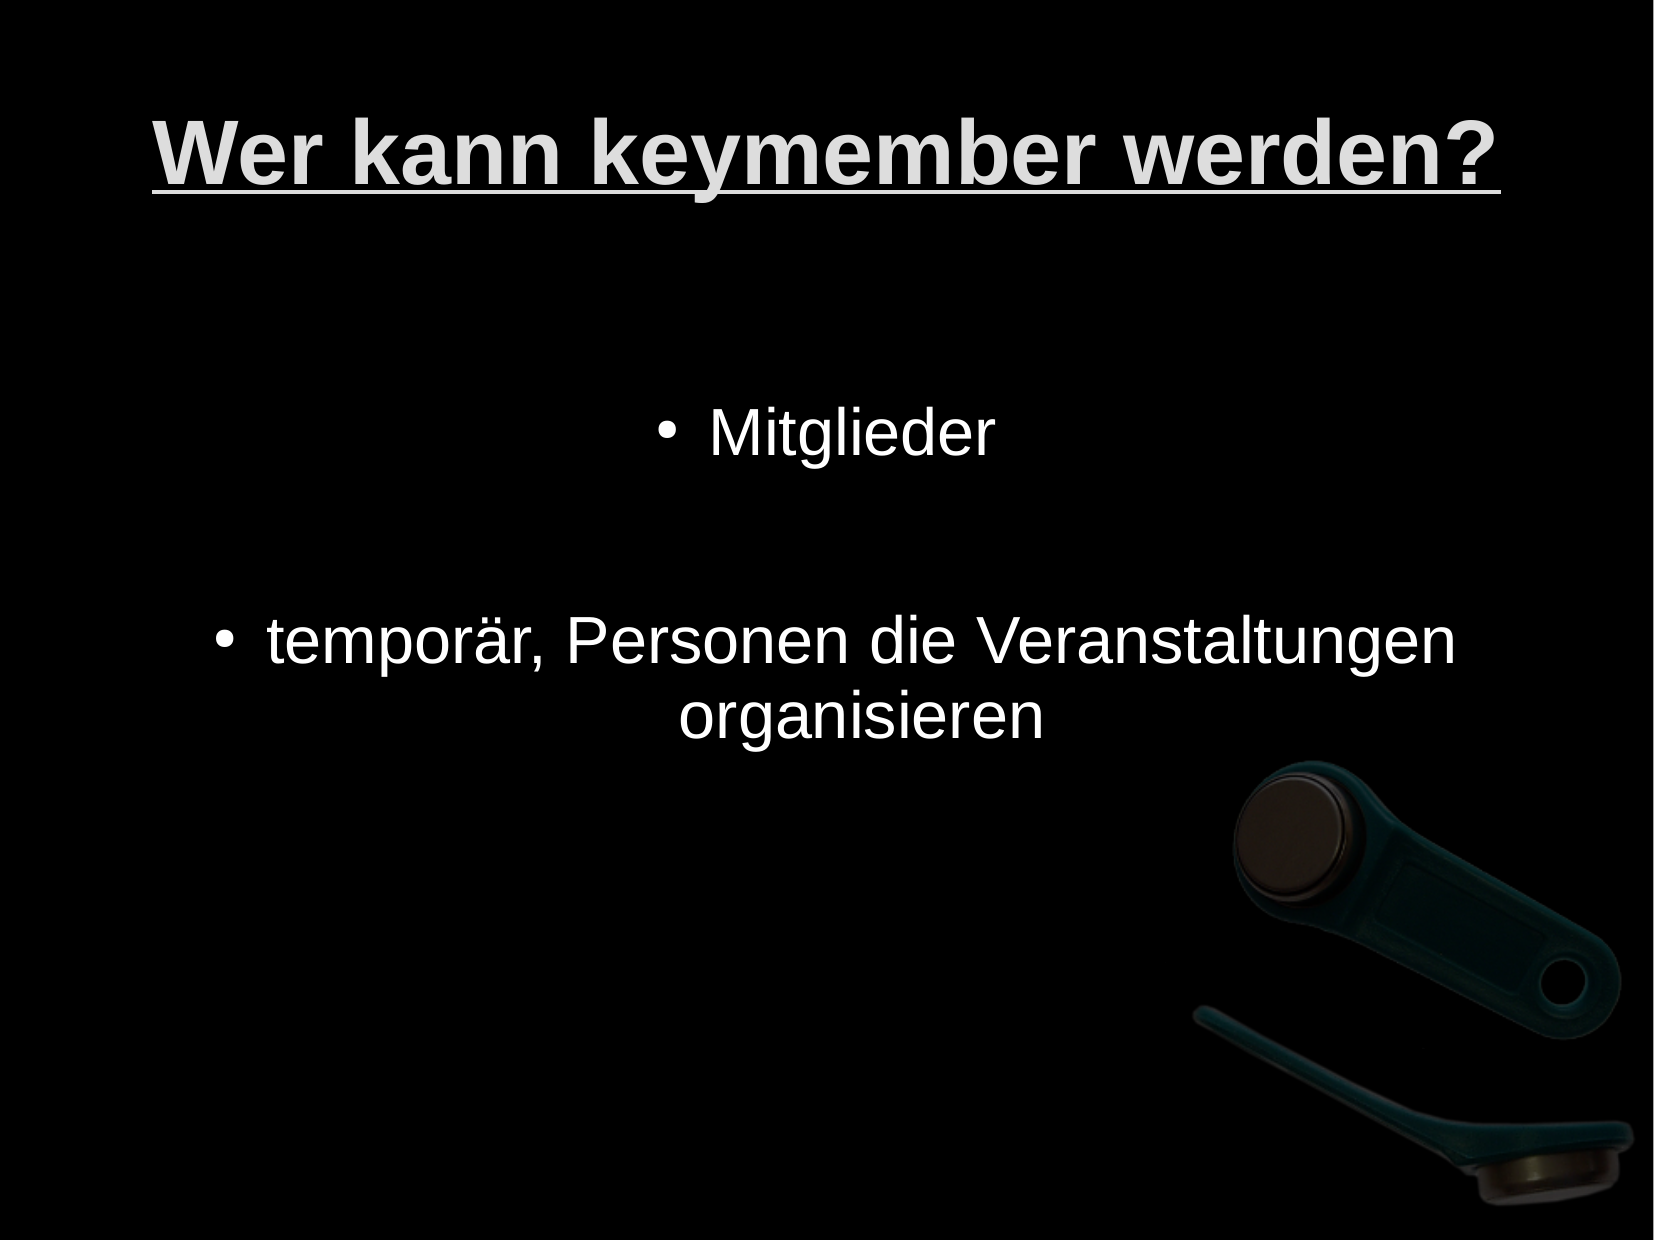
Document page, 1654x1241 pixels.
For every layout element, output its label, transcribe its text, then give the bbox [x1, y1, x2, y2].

title Wer kann keymember werden? [82, 49, 1571, 257]
list Mitglieder temporär, Personen die Veranstaltungen organisieren [82, 290, 1571, 1010]
picture [1150, 732, 1654, 1236]
